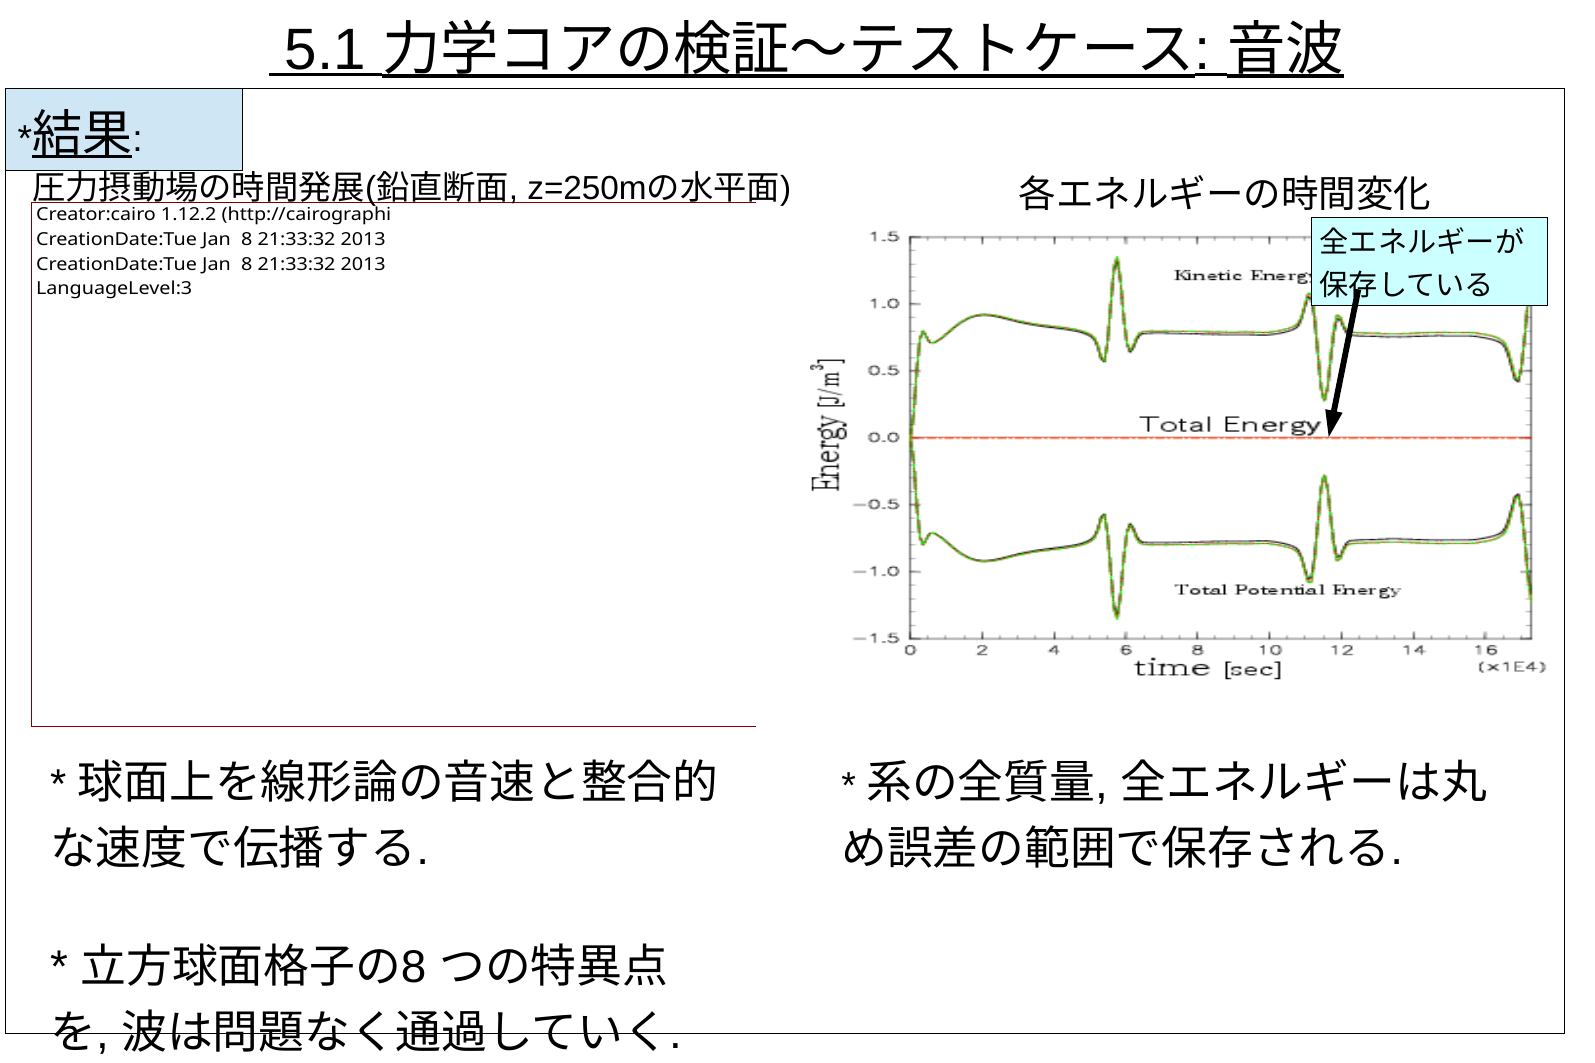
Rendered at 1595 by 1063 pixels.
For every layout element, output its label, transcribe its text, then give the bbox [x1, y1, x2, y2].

picture [29, 206, 756, 727]
text_box * 球面上を線形論の音速と整合的な速度で伝播する. * 立方球面格子の8 つの特異点を, 波は問題なく通過していく. [35, 738, 739, 1034]
picture [810, 183, 1554, 697]
text_box 全エネルギーが 保存している [1311, 217, 1548, 284]
text_box * 系の全質量, 全エネルギーは丸め誤差の範囲で保存される. [826, 738, 1536, 920]
text_box 各エネルギーの時間変化 [1003, 156, 1447, 212]
text_box 圧力摂動場の時間発展(鉛直断面, z=250mの水平面) [17, 153, 815, 206]
text_box *結果: [5, 88, 243, 152]
title 5.1 力学コアの検証〜テストケース: 音波 [88, 0, 1524, 88]
